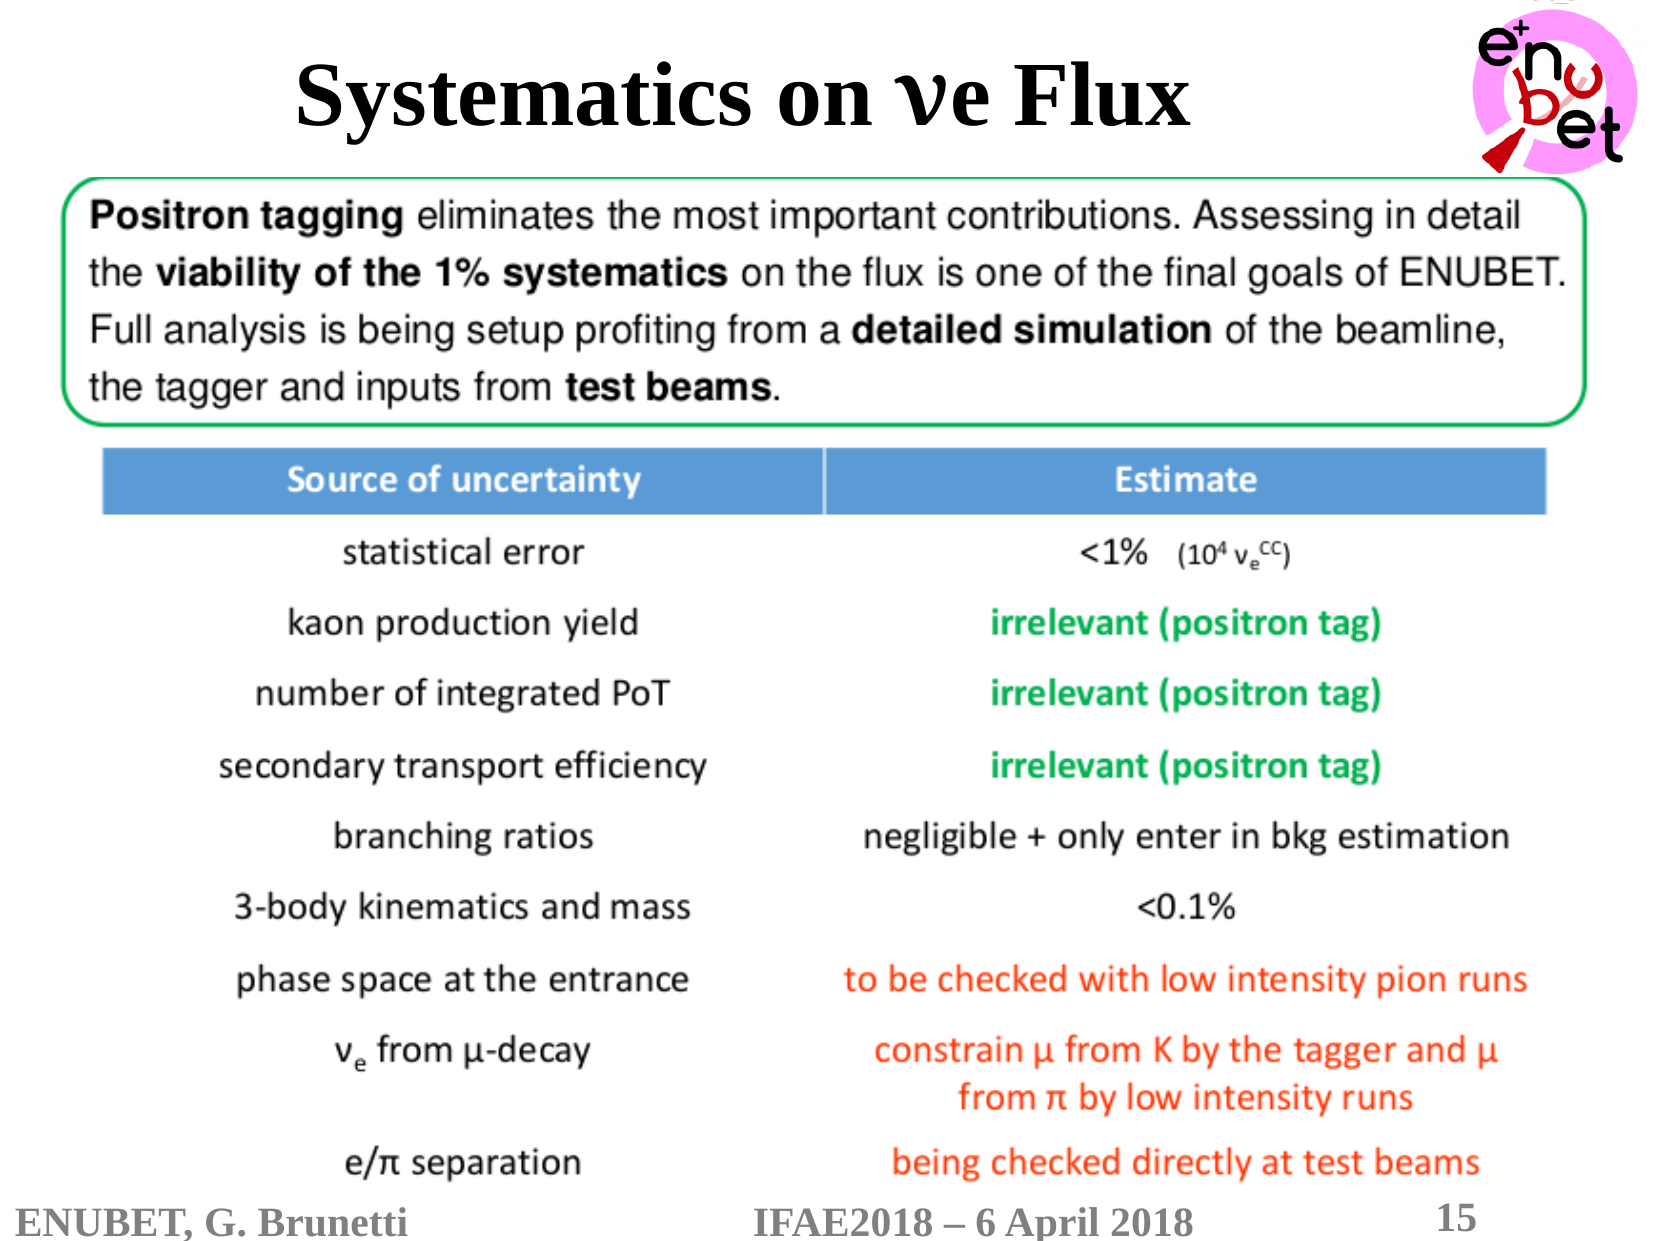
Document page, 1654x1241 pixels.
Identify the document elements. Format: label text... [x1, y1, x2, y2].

title Systematics on νe Flux [0, 31, 1461, 148]
picture [53, 0, 1653, 1190]
